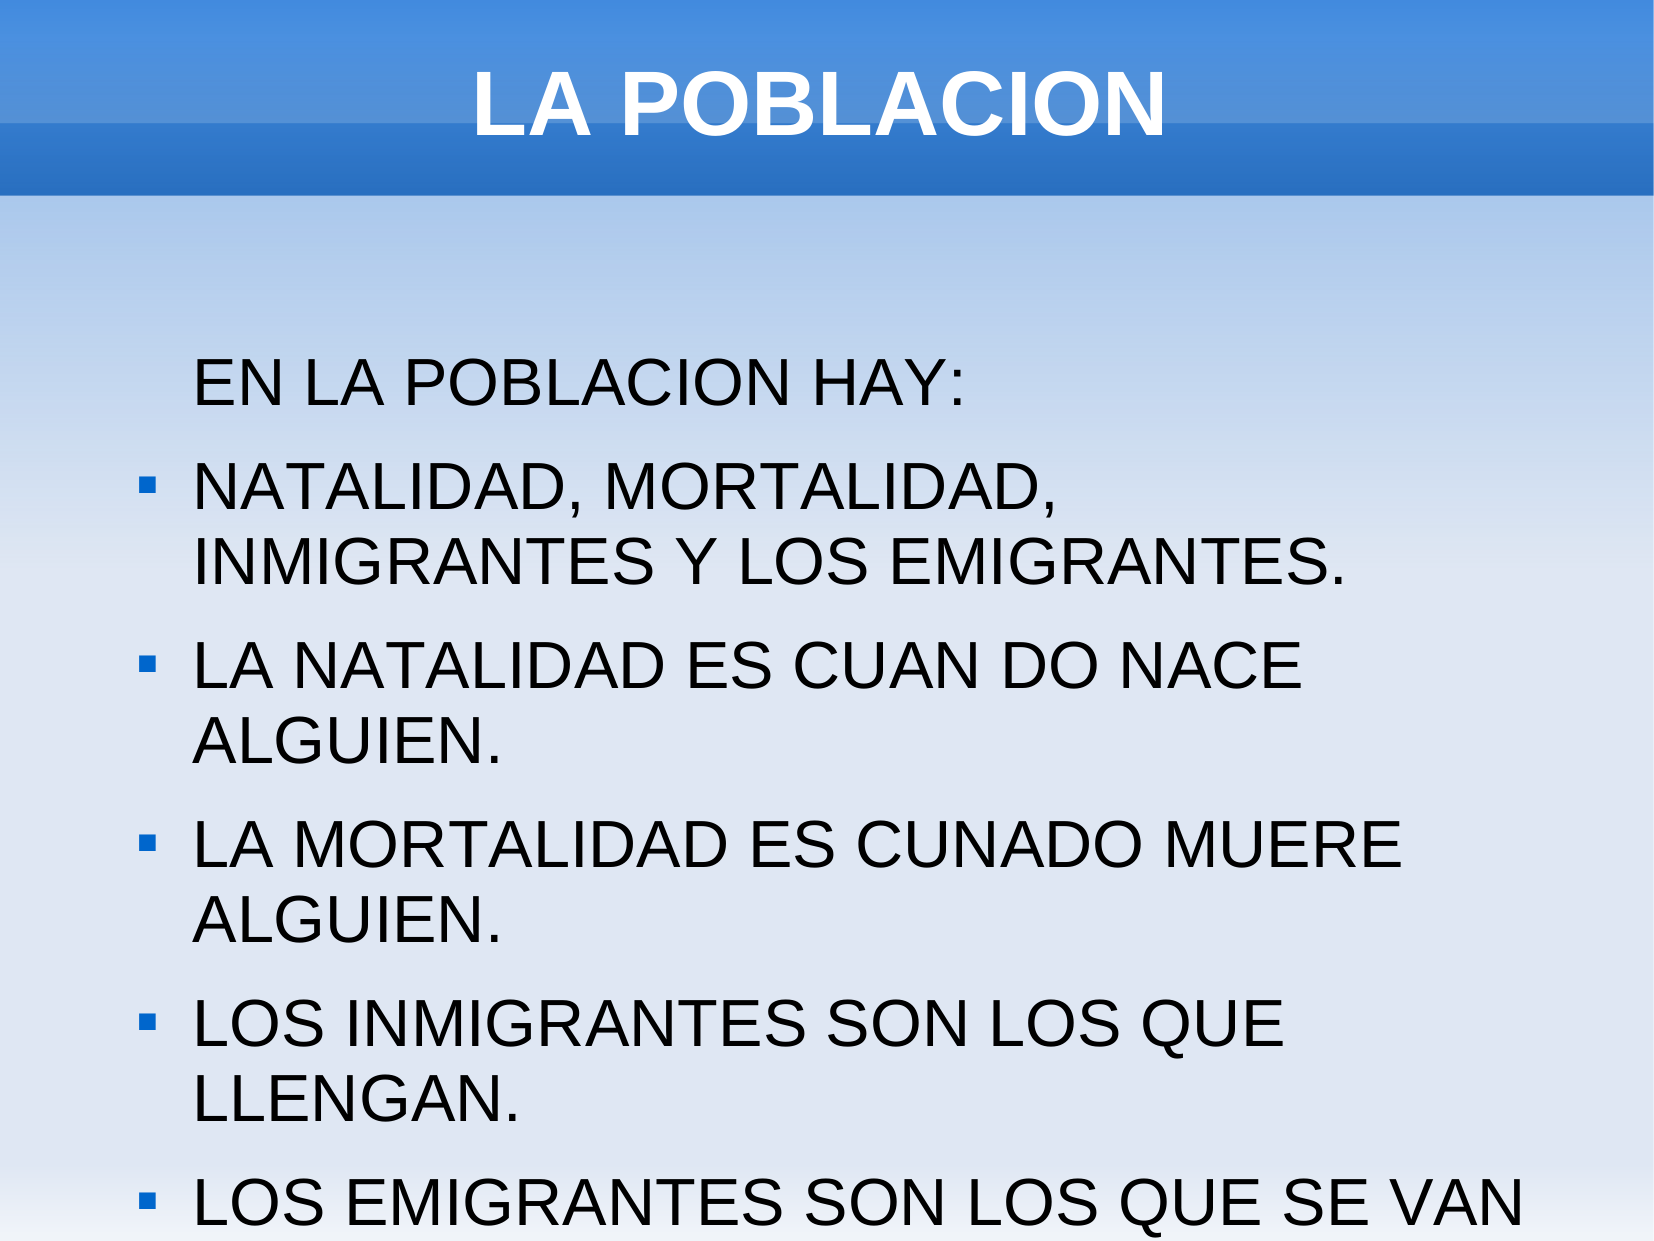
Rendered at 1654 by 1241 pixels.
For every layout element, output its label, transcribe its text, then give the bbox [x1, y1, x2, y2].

title LA POBLACION [76, 0, 1565, 208]
list EN LA POBLACION HAY: NATALIDAD, MORTALIDAD, INMIGRANTES Y LOS EMIGRANTES. LA NATALIDAD ES CUAN DO NACE ALGUIEN. LA MORTALIDAD ES CUNADO MUERE ALGUIEN. LOS INMIGRANTES SON LOS QUE LLENGAN. LOS EMIGRANTES SON LOS QUE SE VAN [121, 344, 1534, 1241]
picture [0, 0, 1654, 1241]
